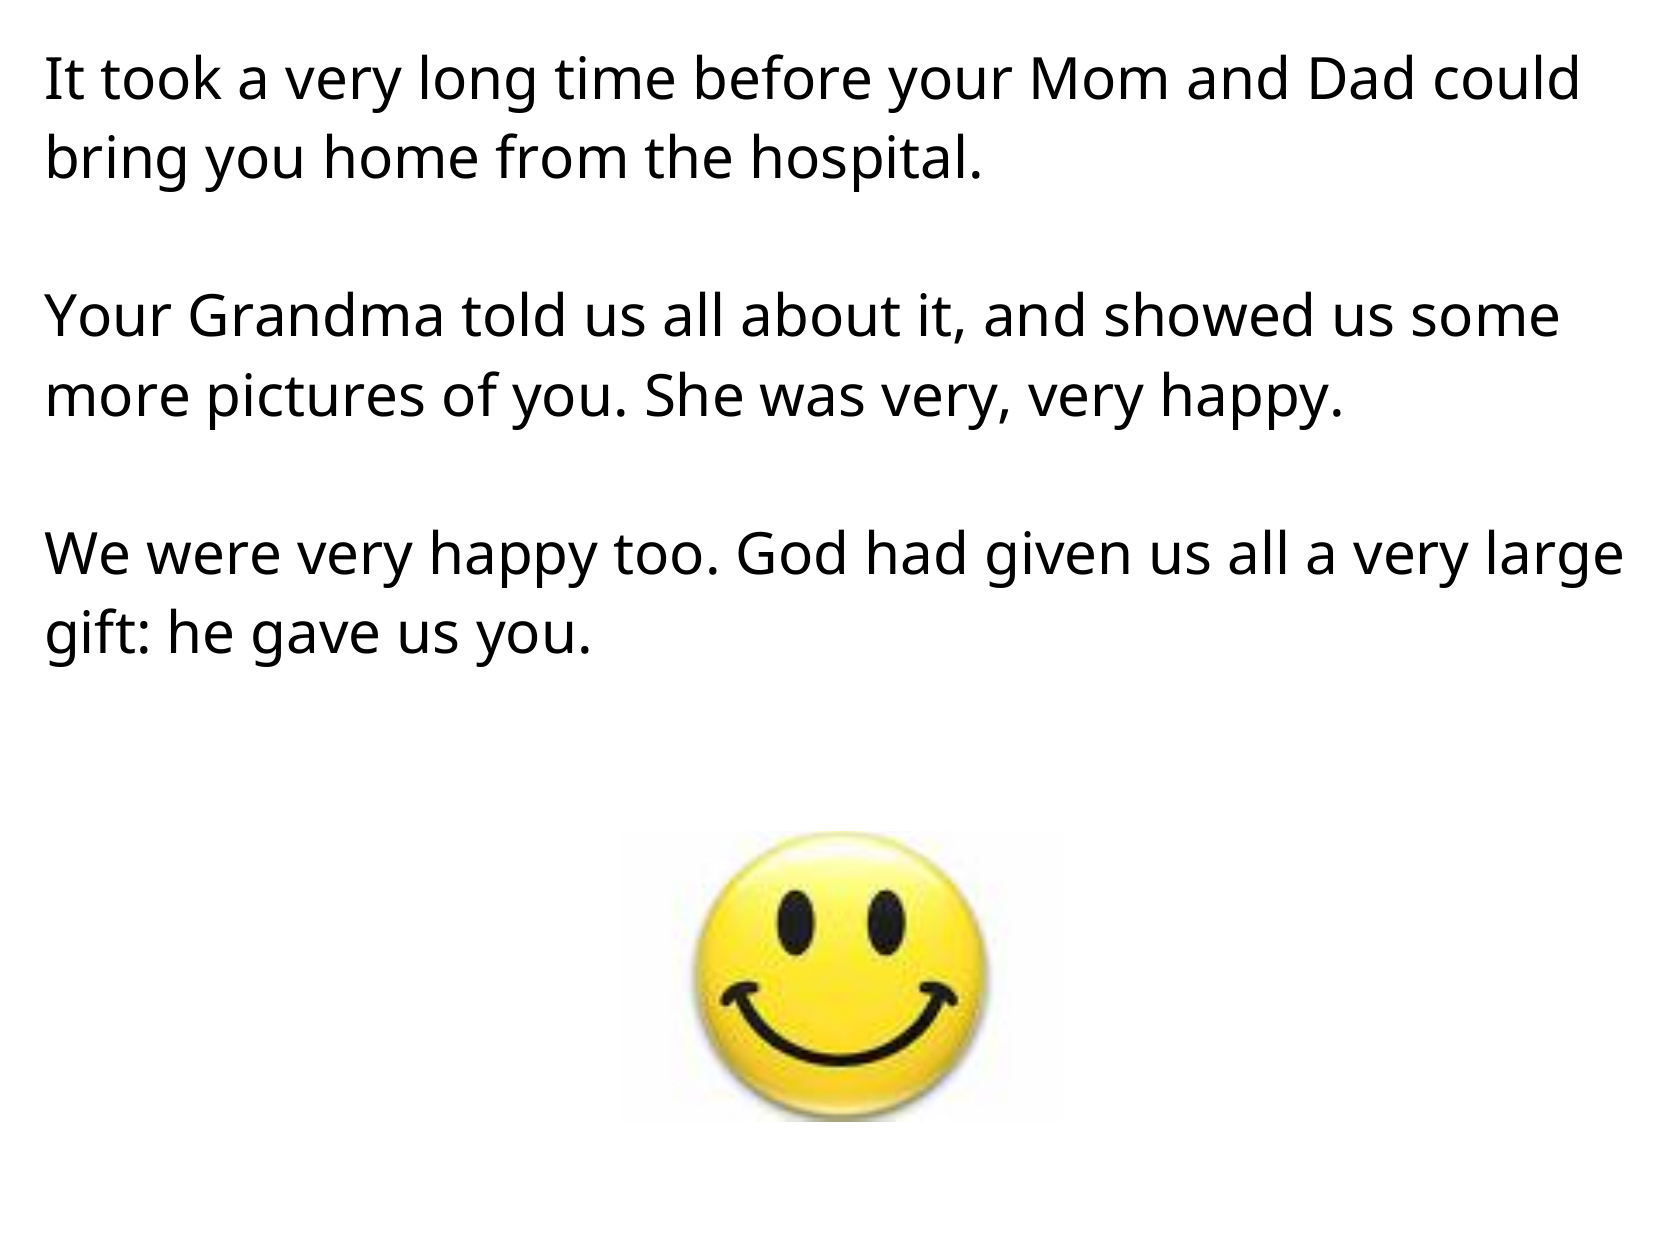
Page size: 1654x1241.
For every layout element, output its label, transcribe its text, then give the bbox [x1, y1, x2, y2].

picture [620, 831, 1063, 1123]
text_box It took a very long time before your Mom and Dad could bring you home from the hospital. Your Grandma told us all about it, and showed us some more pictures of you. She was very, very happy. We were very happy too. God had given us all a very large gift: he gave us you. [29, 29, 1625, 731]
